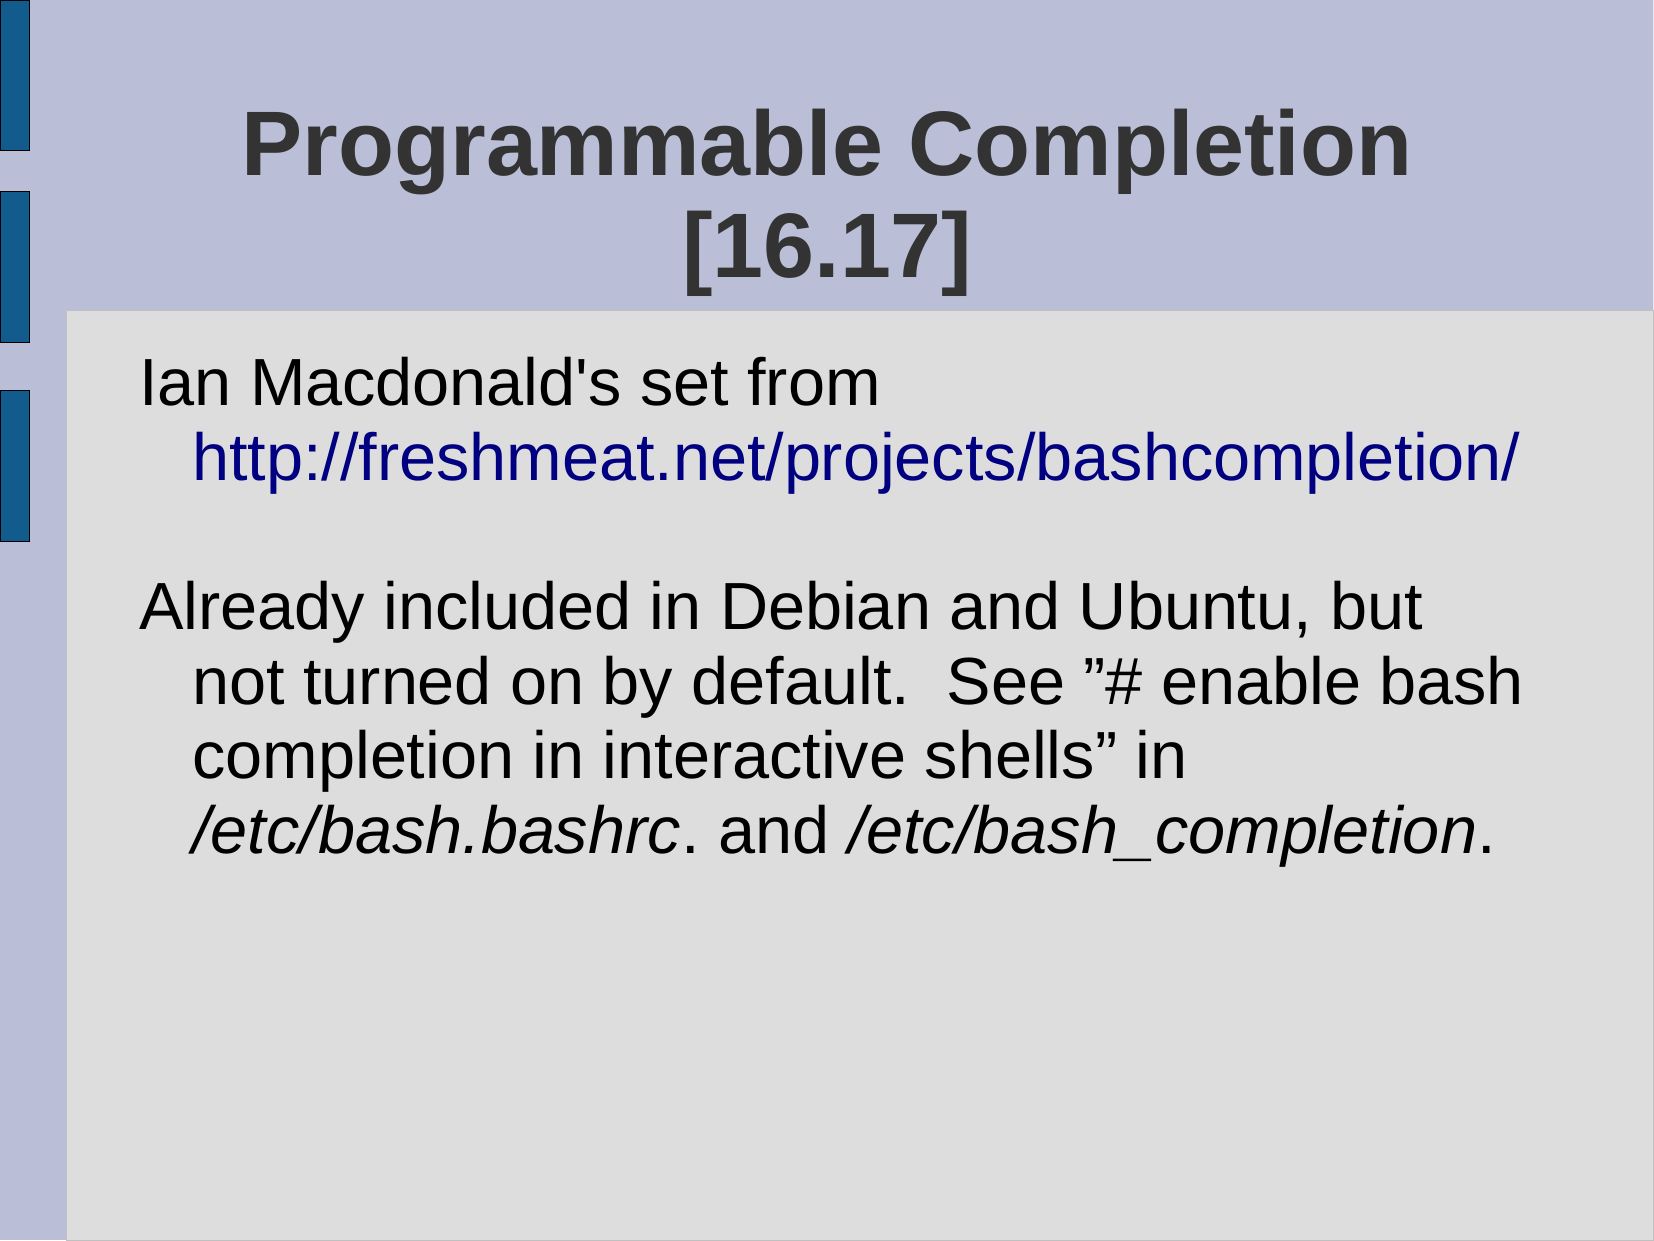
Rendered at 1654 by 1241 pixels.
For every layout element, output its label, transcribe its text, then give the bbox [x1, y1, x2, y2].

title Programmable Completion [16.17] [121, 92, 1534, 298]
list Ian Macdonald's set from http://freshmeat.net/projects/bashcompletion/ Already included in Debian and Ubuntu, but not turned on by default. See ”# enable bash completion in interactive shells” in /etc/bash.bashrc. and /etc/bash_completion. [121, 344, 1534, 1112]
